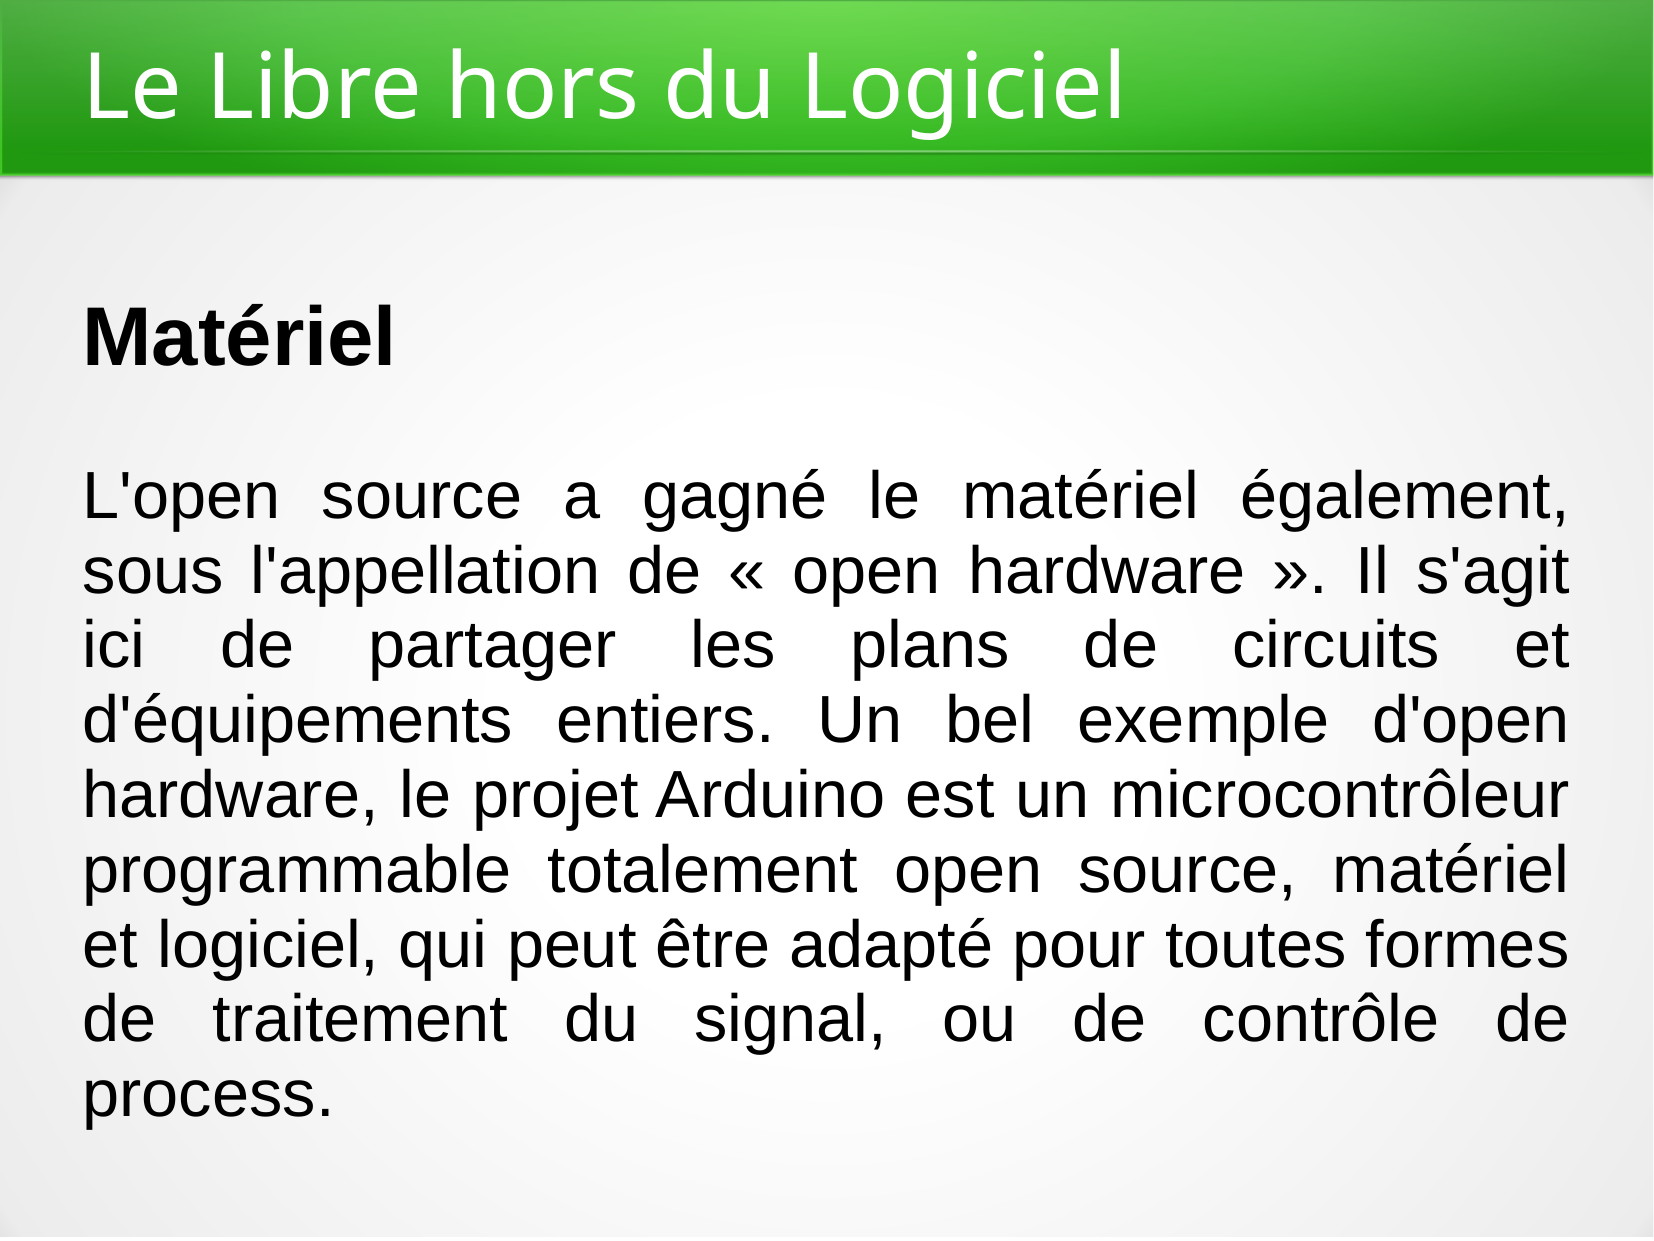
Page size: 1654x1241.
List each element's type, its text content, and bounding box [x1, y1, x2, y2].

subtitle Matériel L'open source a gagné le matériel également, sous l'appellation de « open hardware ». Il s'agit ici de partager les plans de circuits et d'équipements entiers. Un bel exemple d'open hardware, le projet Arduino est un microcontrôleur programmable totalement open source, matériel et logiciel, qui peut être adapté pour toutes formes de traitement du signal, ou de contrôle de process. [82, 290, 1571, 1241]
picture [0, 0, 1654, 1237]
title Le Libre hors du Logiciel [82, 11, 1571, 154]
